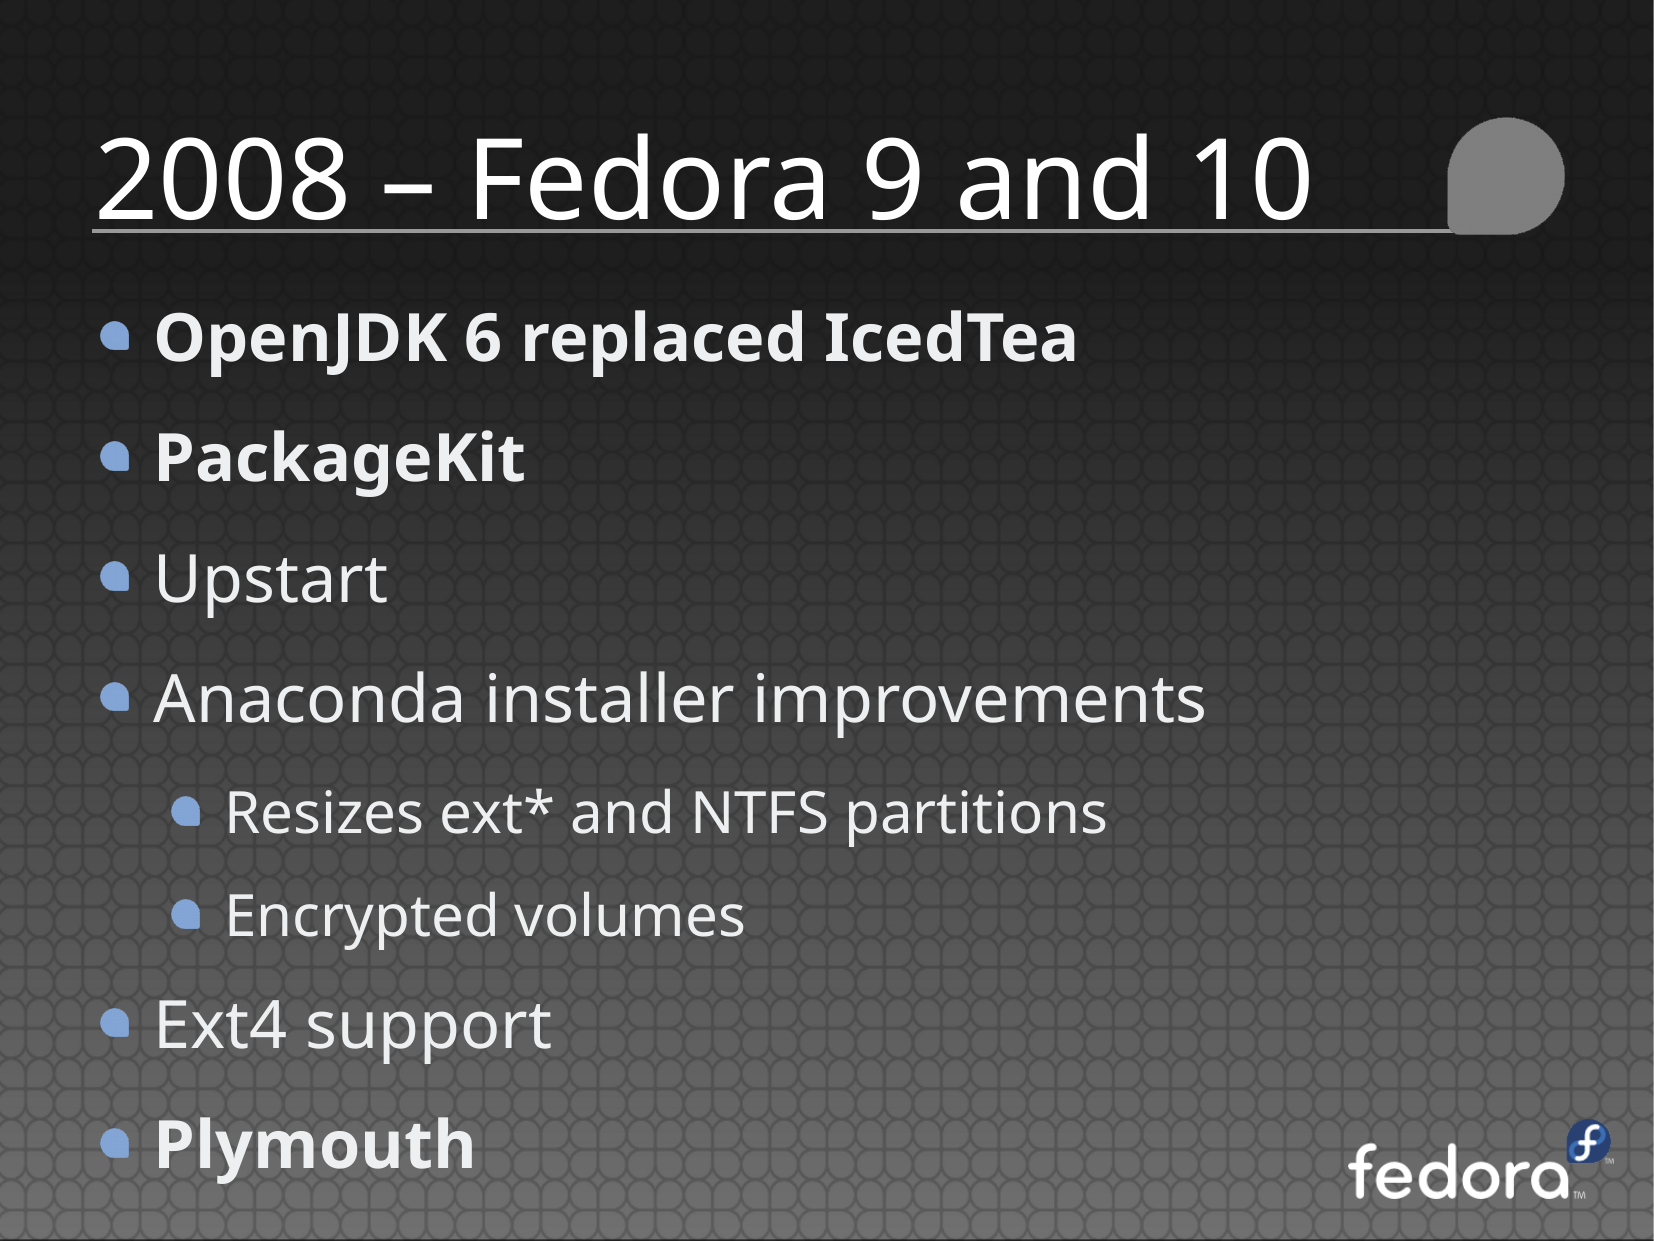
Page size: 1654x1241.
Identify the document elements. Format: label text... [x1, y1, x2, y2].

picture [0, 0, 1654, 1241]
list OpenJDK 6 replaced IcedTea PackageKit Upstart Anaconda installer improvements Resizes ext* and NTFS partitions Encrypted volumes Ext4 support Plymouth [82, 290, 1571, 1094]
title 2008 – Fedora 9 and 10 [94, 100, 1426, 251]
